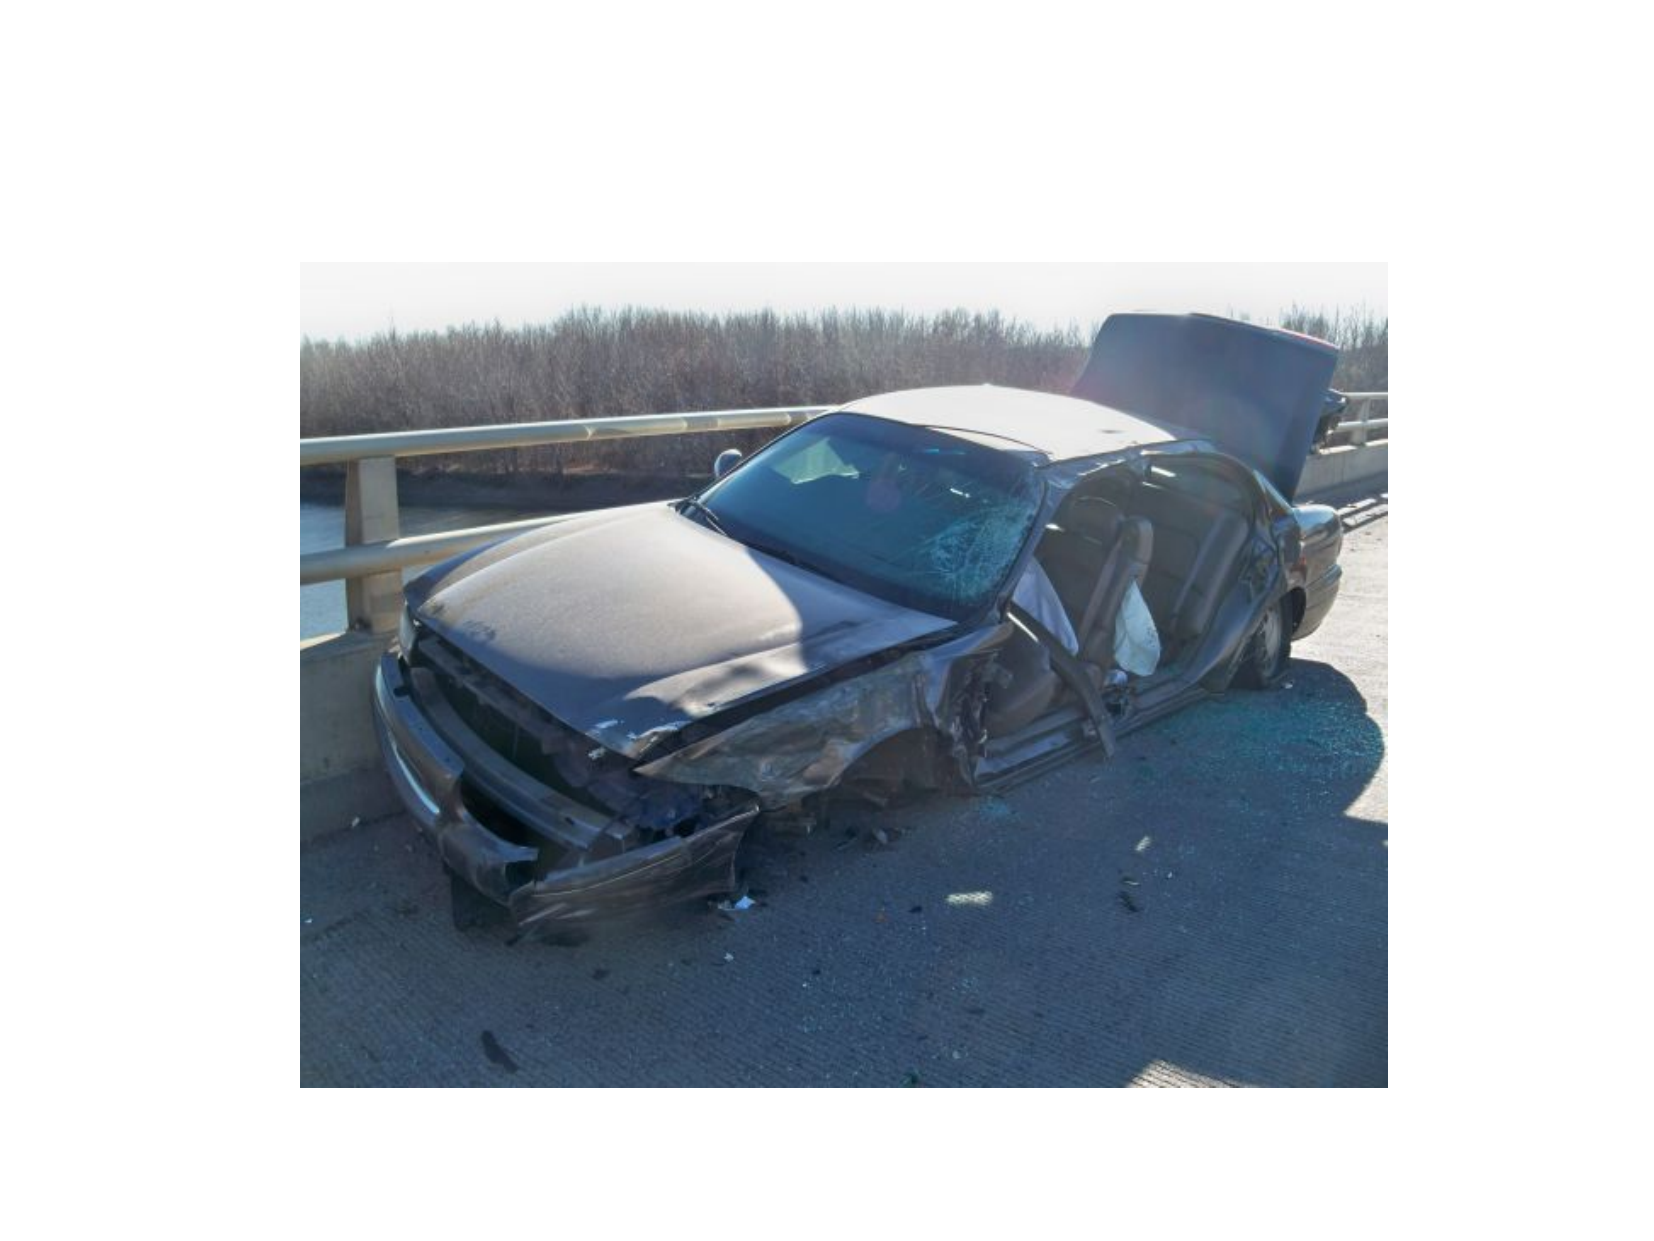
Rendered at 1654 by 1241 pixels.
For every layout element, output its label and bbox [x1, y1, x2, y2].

picture [300, 262, 1388, 1088]
